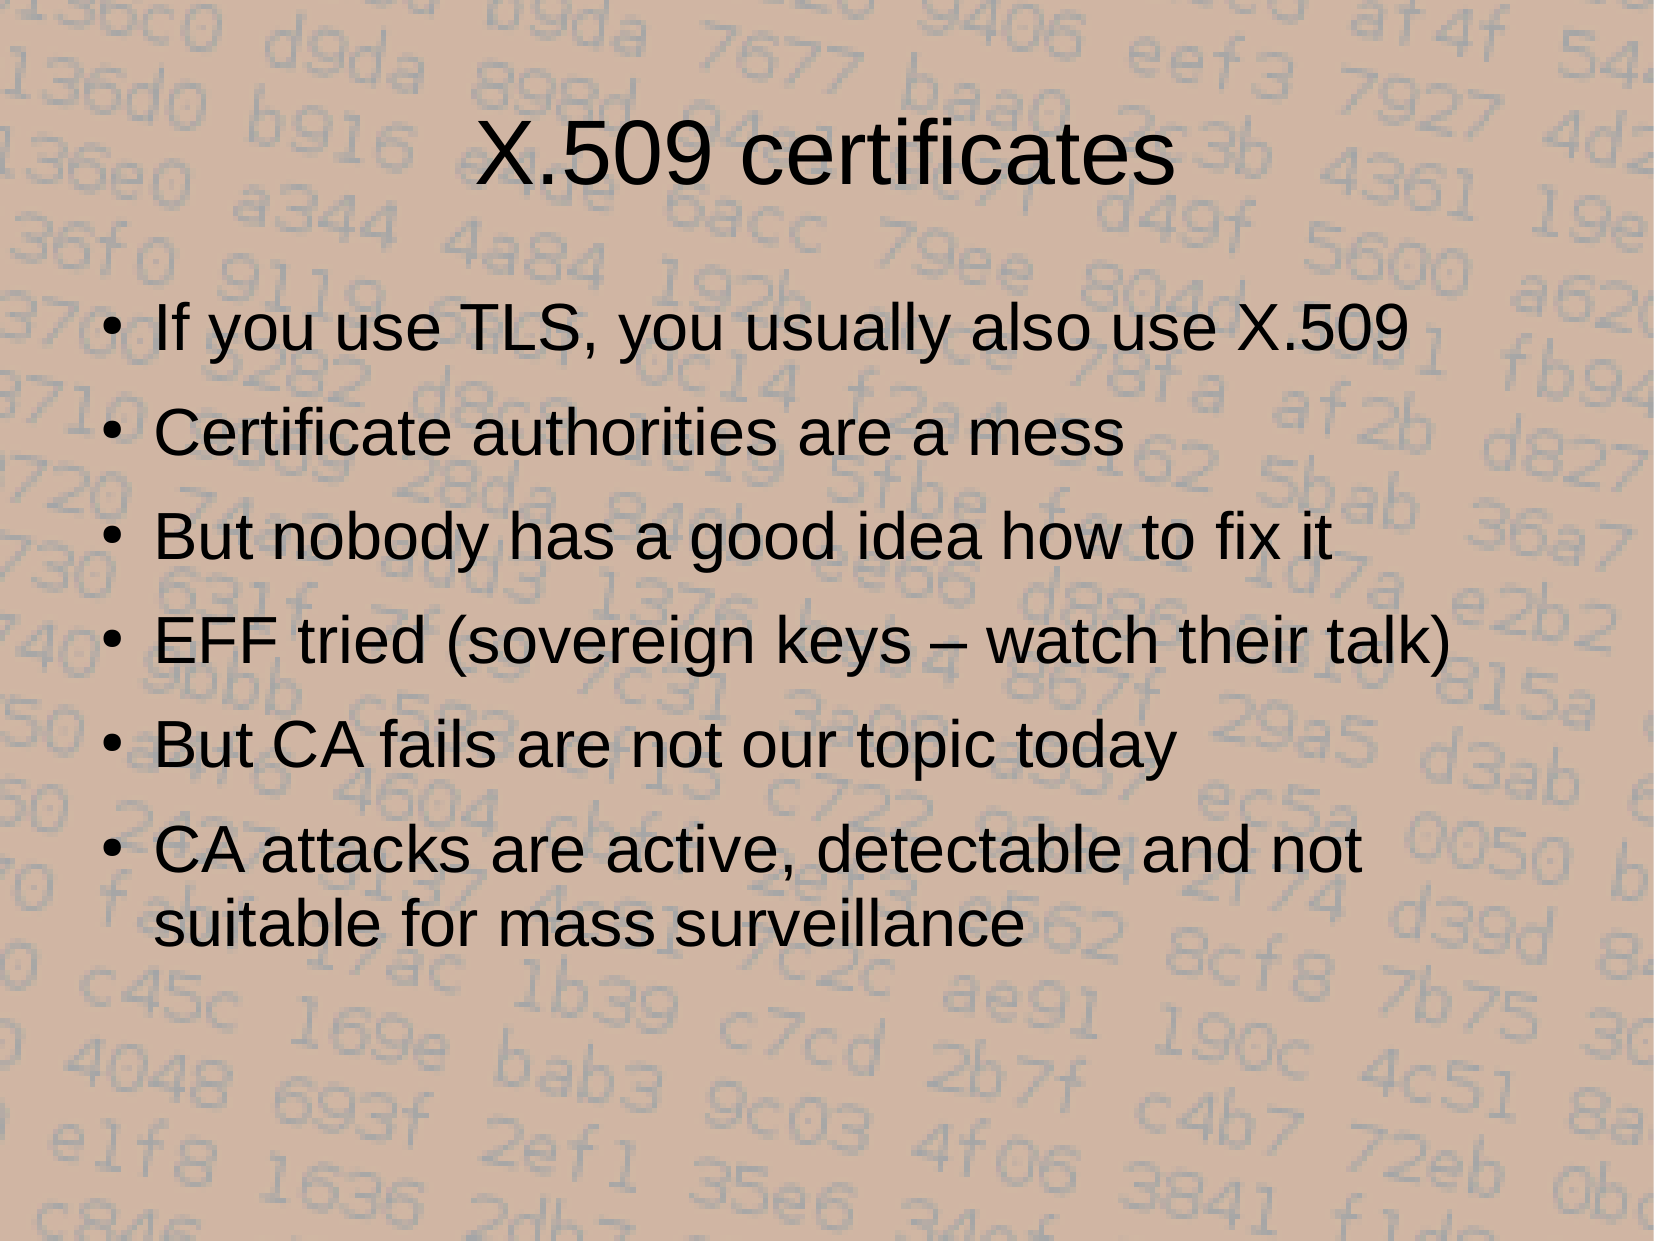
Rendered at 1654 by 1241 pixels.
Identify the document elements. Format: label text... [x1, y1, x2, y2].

list If you use TLS, you usually also use X.509 Certificate authorities are a mess But nobody has a good idea how to fix it EFF tried (sovereign keys – watch their talk) But CA fails are not our topic today CA attacks are active, detectable and not suitable for mass surveillance [82, 290, 1571, 1170]
title X.509 certificates [82, 49, 1571, 257]
picture [0, 0, 1654, 1241]
